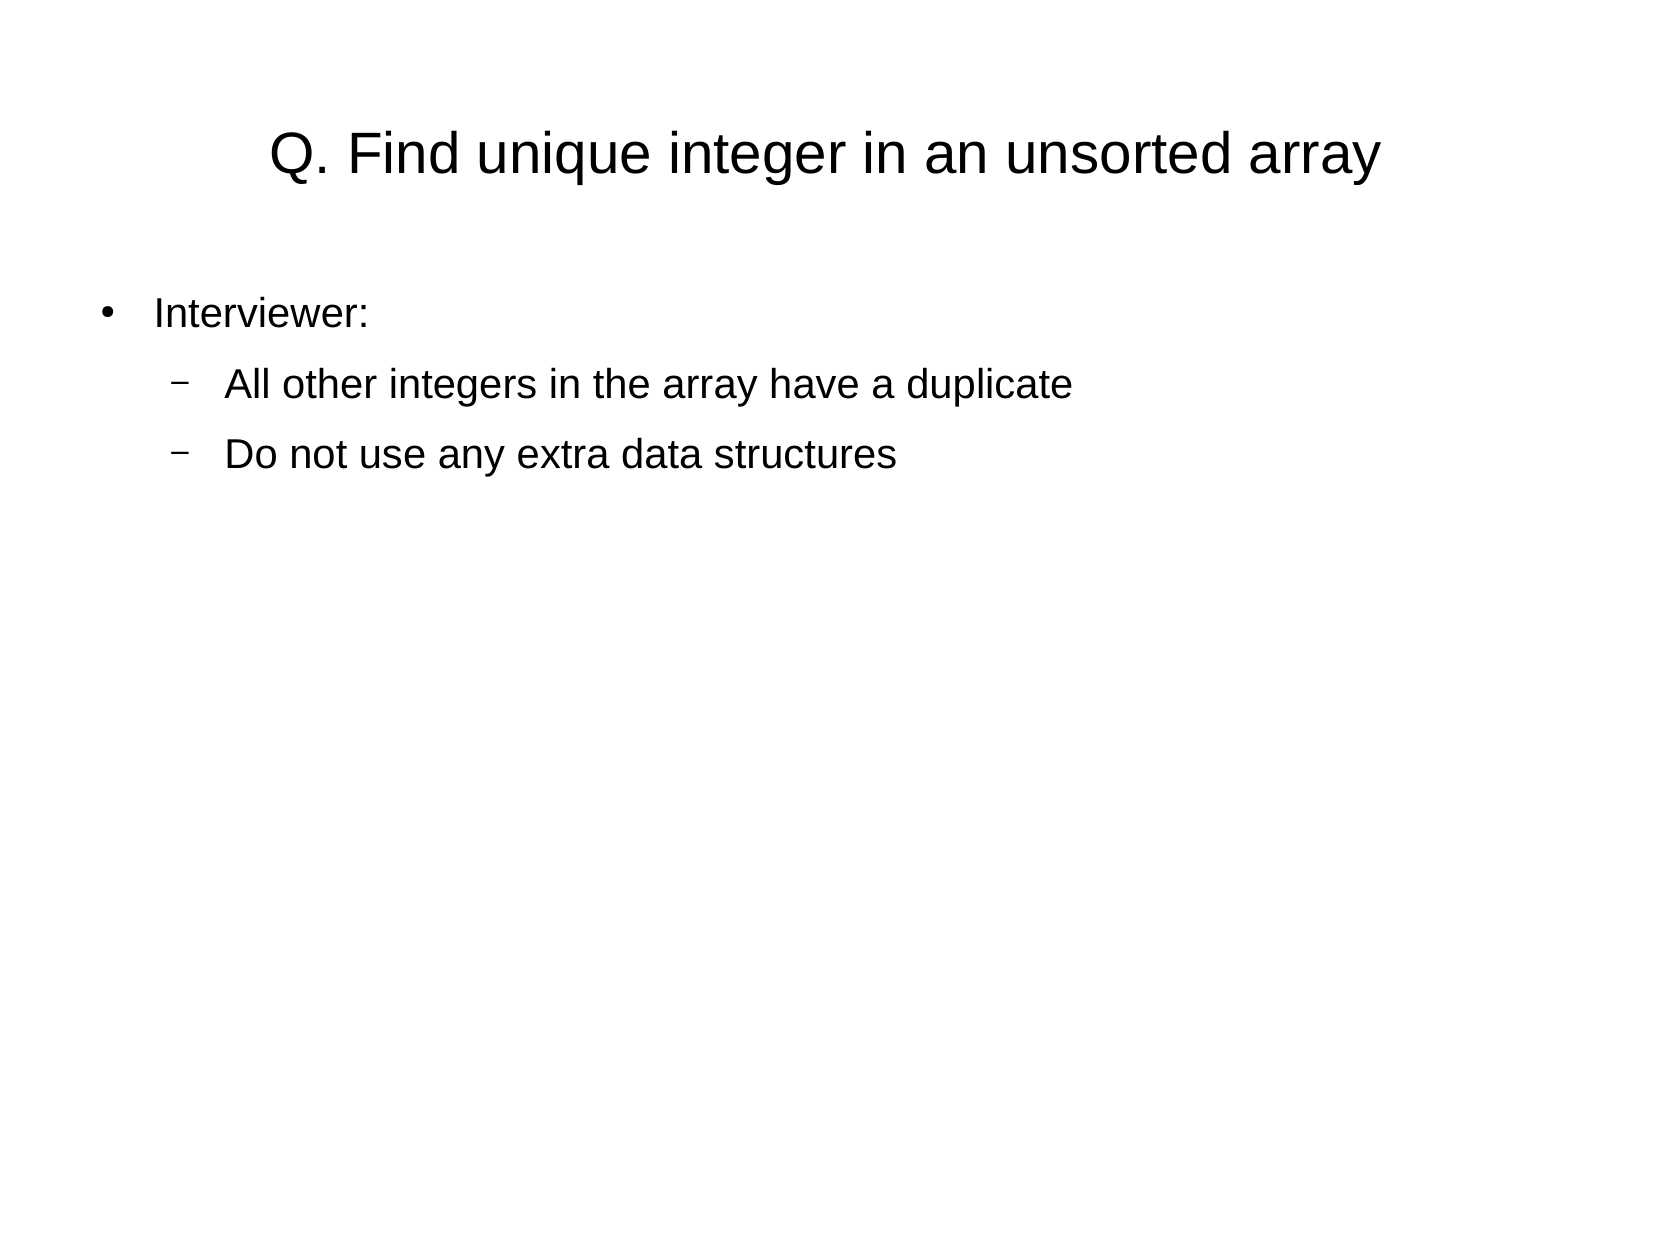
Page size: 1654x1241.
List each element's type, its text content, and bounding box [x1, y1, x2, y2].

title Q. Find unique integer in an unsorted array [82, 49, 1571, 257]
list Interviewer: All other integers in the array have a duplicate Do not use any extra data structures [82, 290, 1571, 1010]
